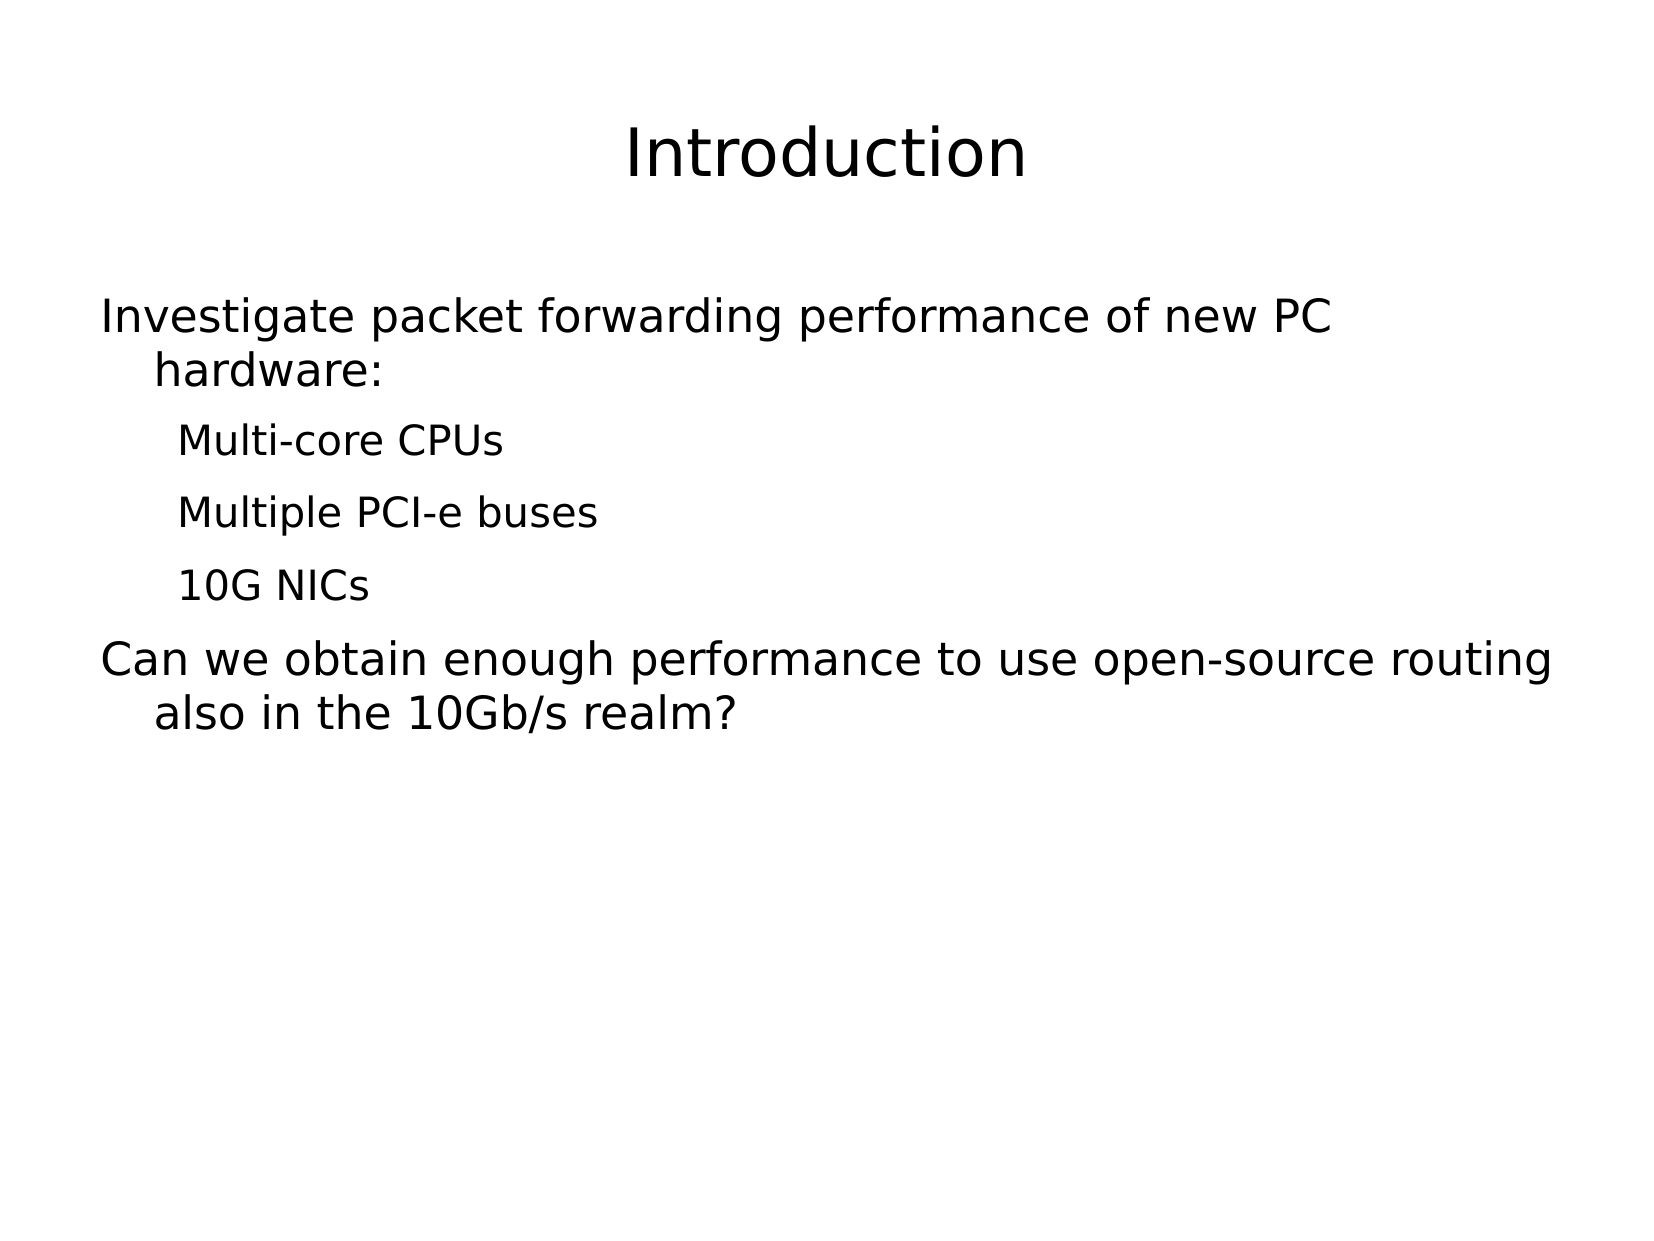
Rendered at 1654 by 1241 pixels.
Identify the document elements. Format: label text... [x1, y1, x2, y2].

list Investigate packet forwarding performance of new PC hardware: Multi-core CPUs Multiple PCI-e buses 10G NICs Can we obtain enough performance to use open-source routing also in the 10Gb/s realm? [82, 290, 1571, 1094]
title Introduction [82, 49, 1571, 257]
